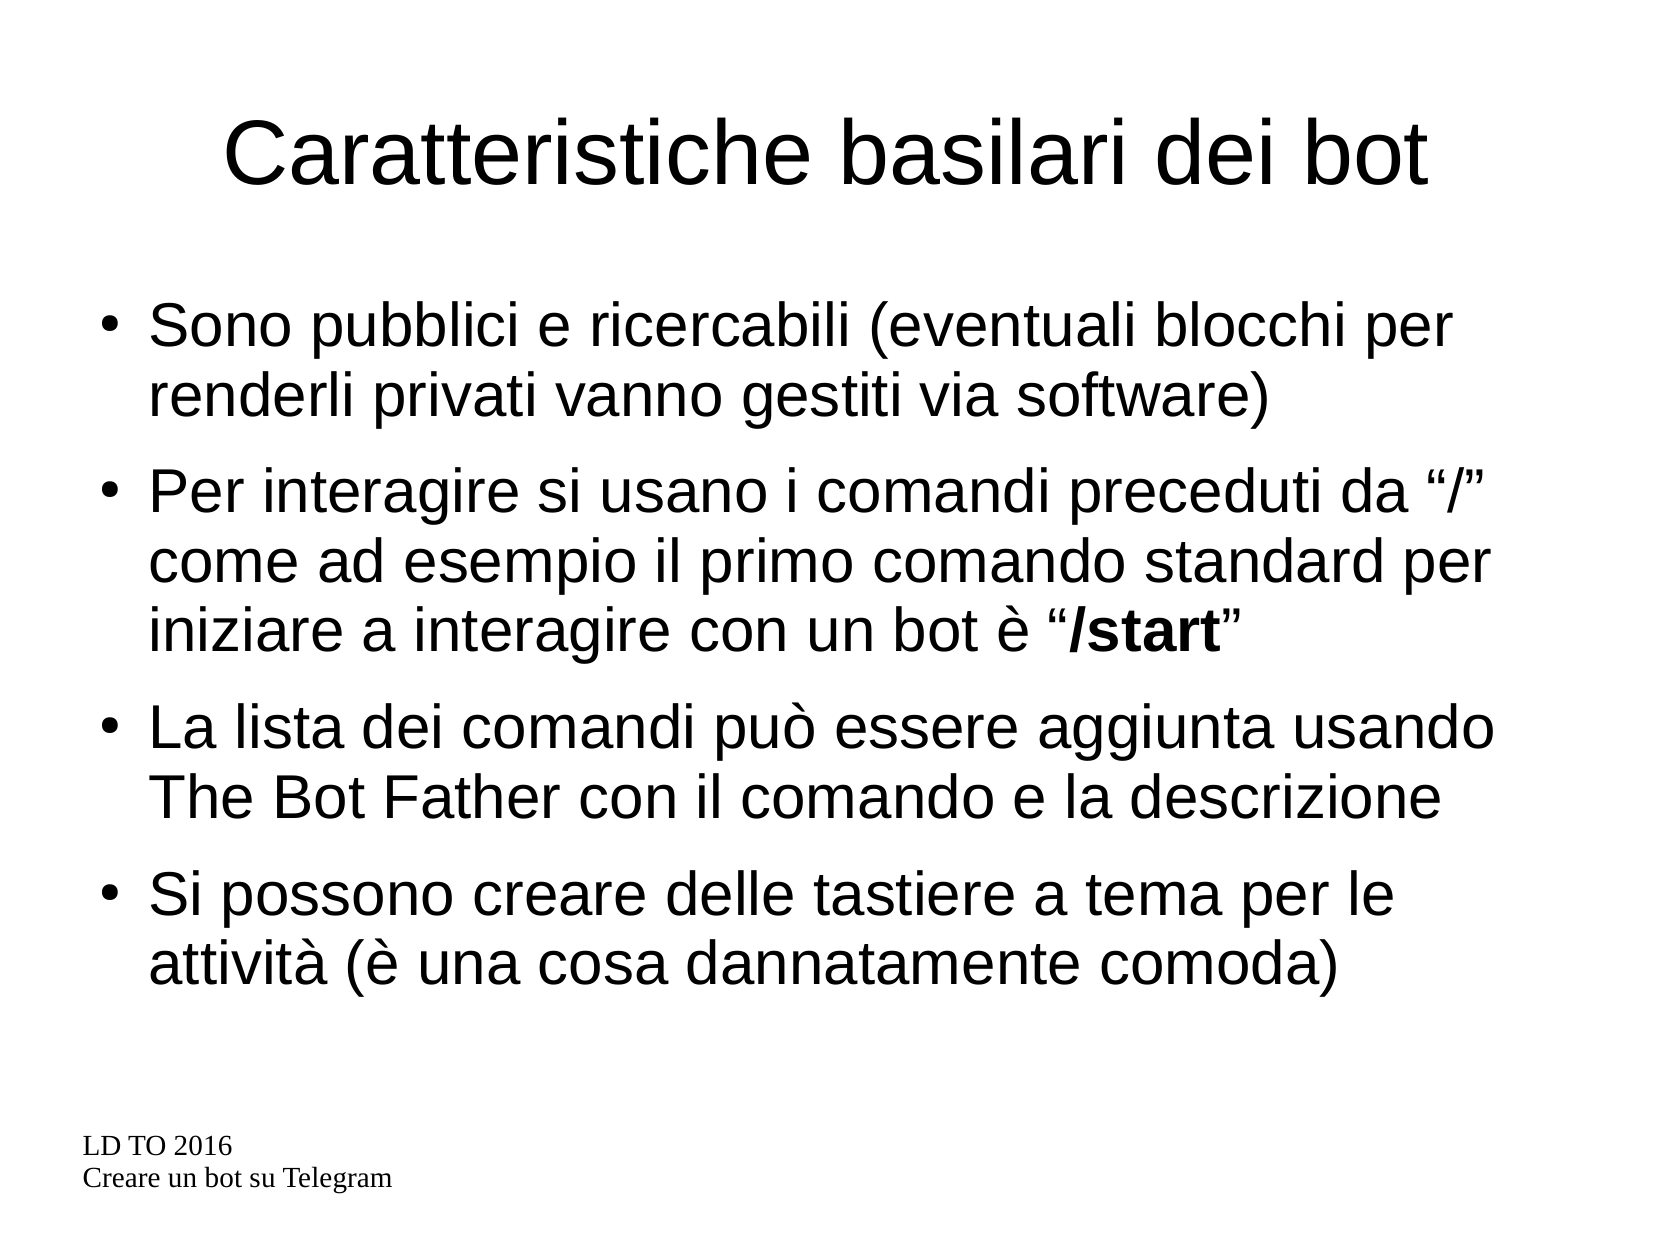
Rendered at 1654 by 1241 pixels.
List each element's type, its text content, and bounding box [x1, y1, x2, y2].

list Sono pubblici e ricercabili (eventuali blocchi per renderli privati vanno gestiti via software) Per interagire si usano i comandi preceduti da “/” come ad esempio il primo comando standard per iniziare a interagire con un bot è “/start” La lista dei comandi può essere aggiunta usando The Bot Father con il comando e la descrizione Si possono creare delle tastiere a tema per le attività (è una cosa dannatamente comoda) [82, 290, 1571, 1010]
title Caratteristiche basilari dei bot [82, 49, 1571, 257]
